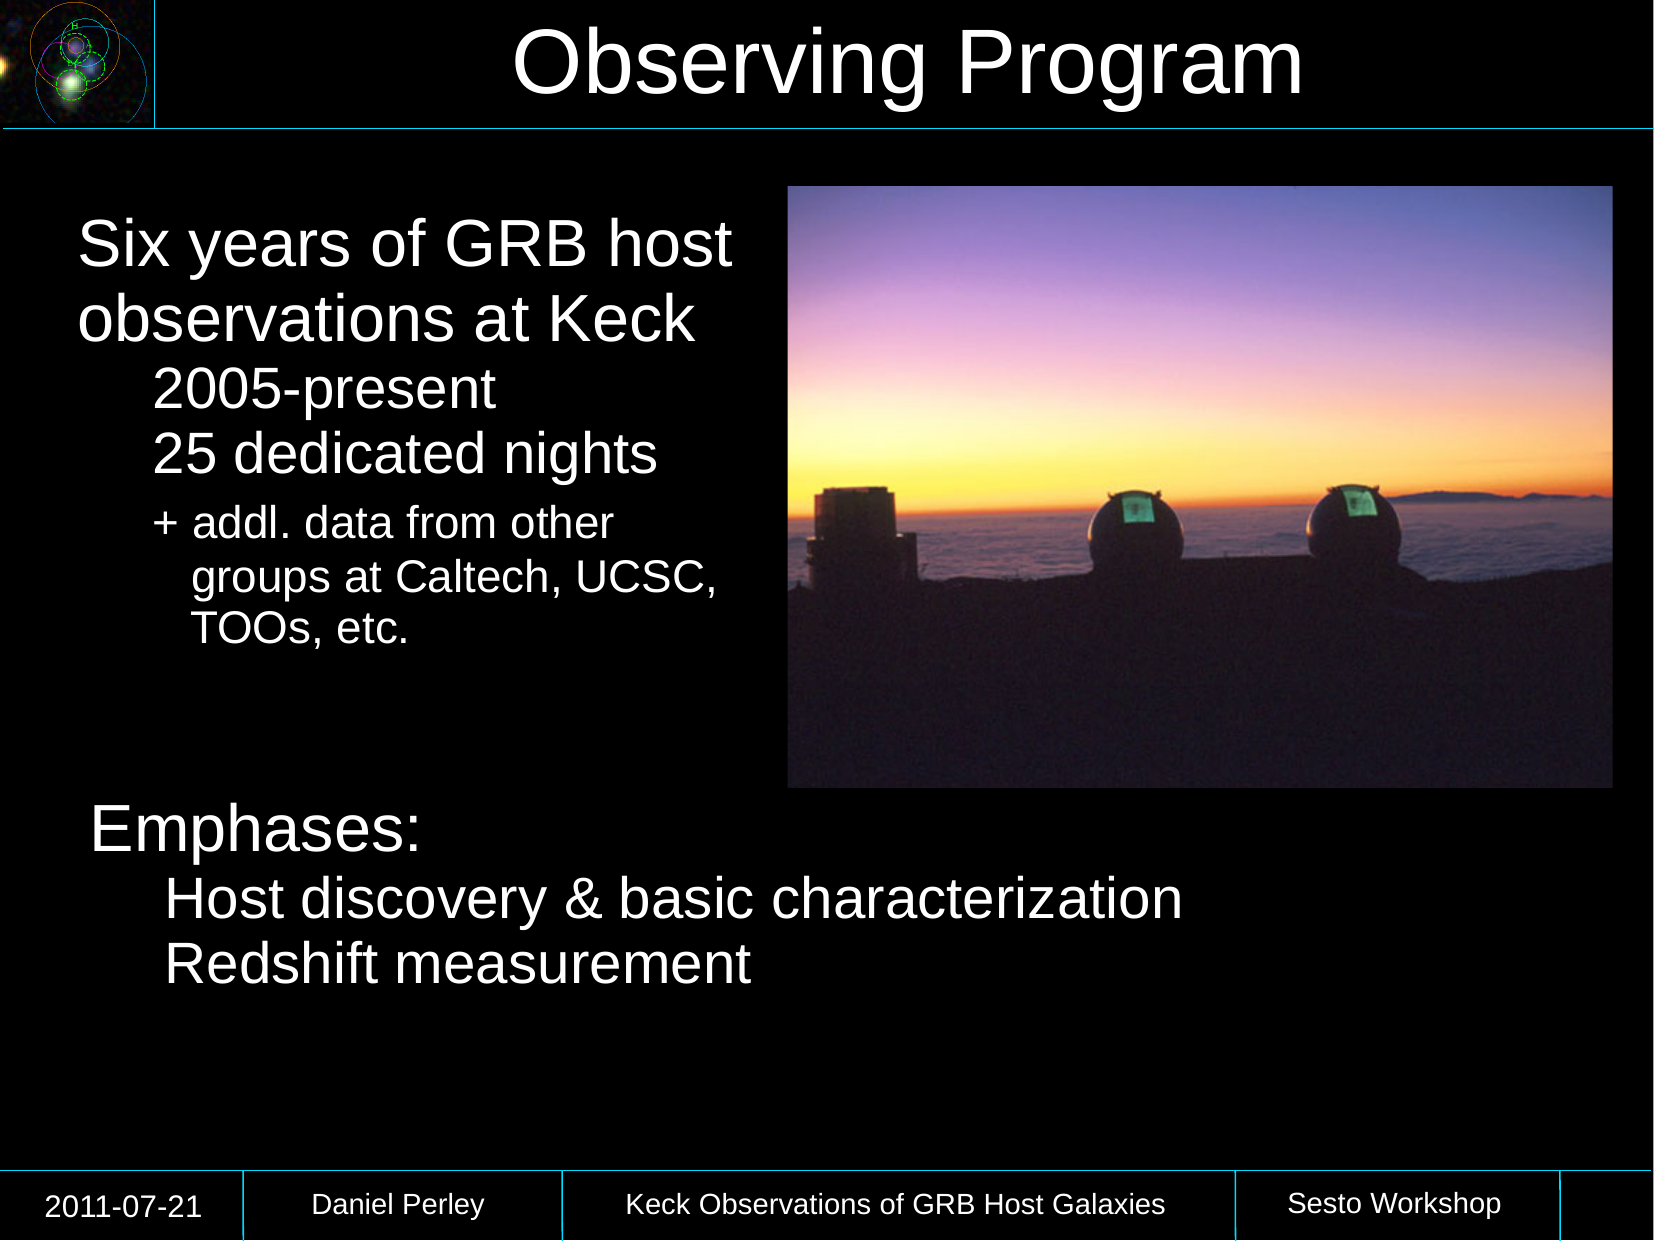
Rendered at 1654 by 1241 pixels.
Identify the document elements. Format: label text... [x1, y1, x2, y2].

text_box Six years of GRB host observations at Keck 2005-present 25 dedicated nights + addl. data from other groups at Caltech, UCSC, TOOs, etc. [63, 198, 776, 661]
title Observing Program [165, 10, 1654, 114]
picture [787, 186, 1613, 788]
text_box Emphases: Host discovery & basic characterization Redshift measurement [75, 783, 1463, 1004]
picture [0, 0, 151, 123]
